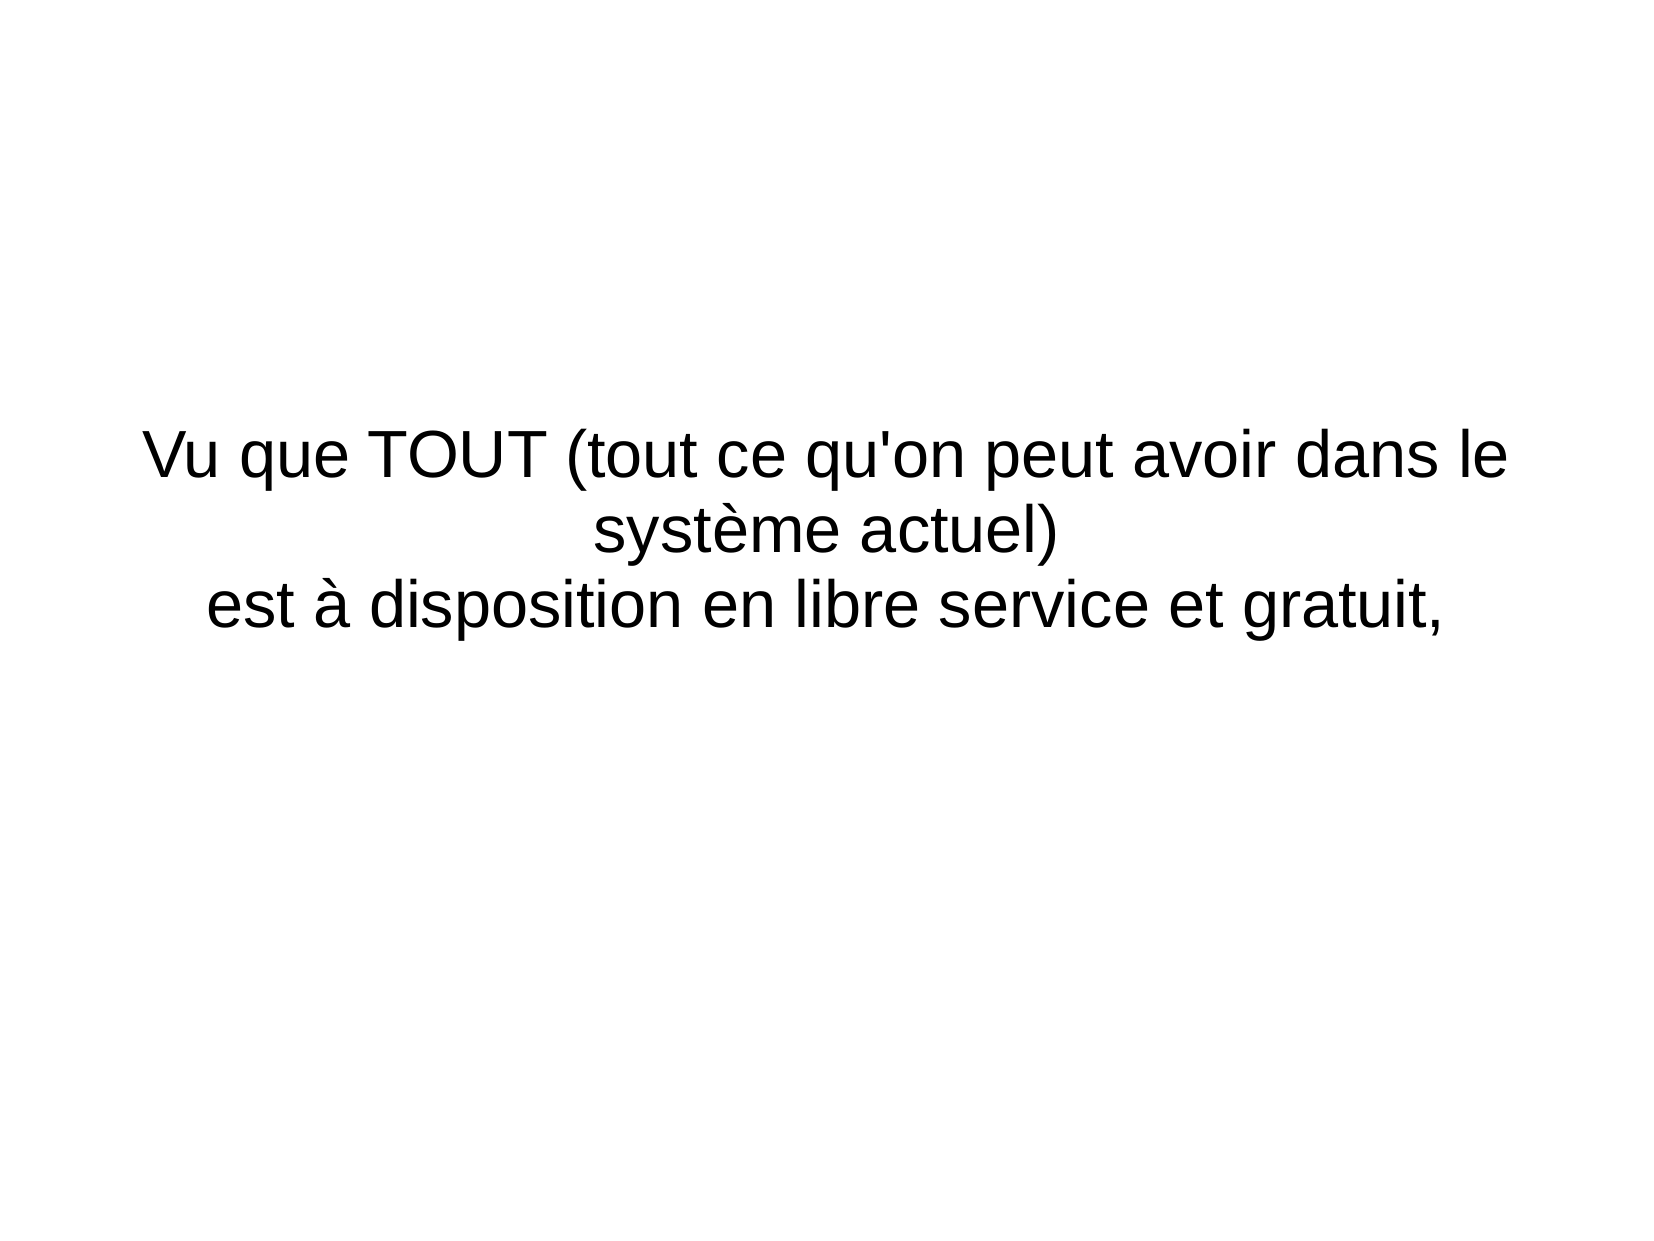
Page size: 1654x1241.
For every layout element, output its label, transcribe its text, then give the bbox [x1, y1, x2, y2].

subtitle Vu que TOUT (tout ce qu'on peut avoir dans le système actuel) est à disposition en libre service et gratuit, [82, 49, 1571, 1010]
